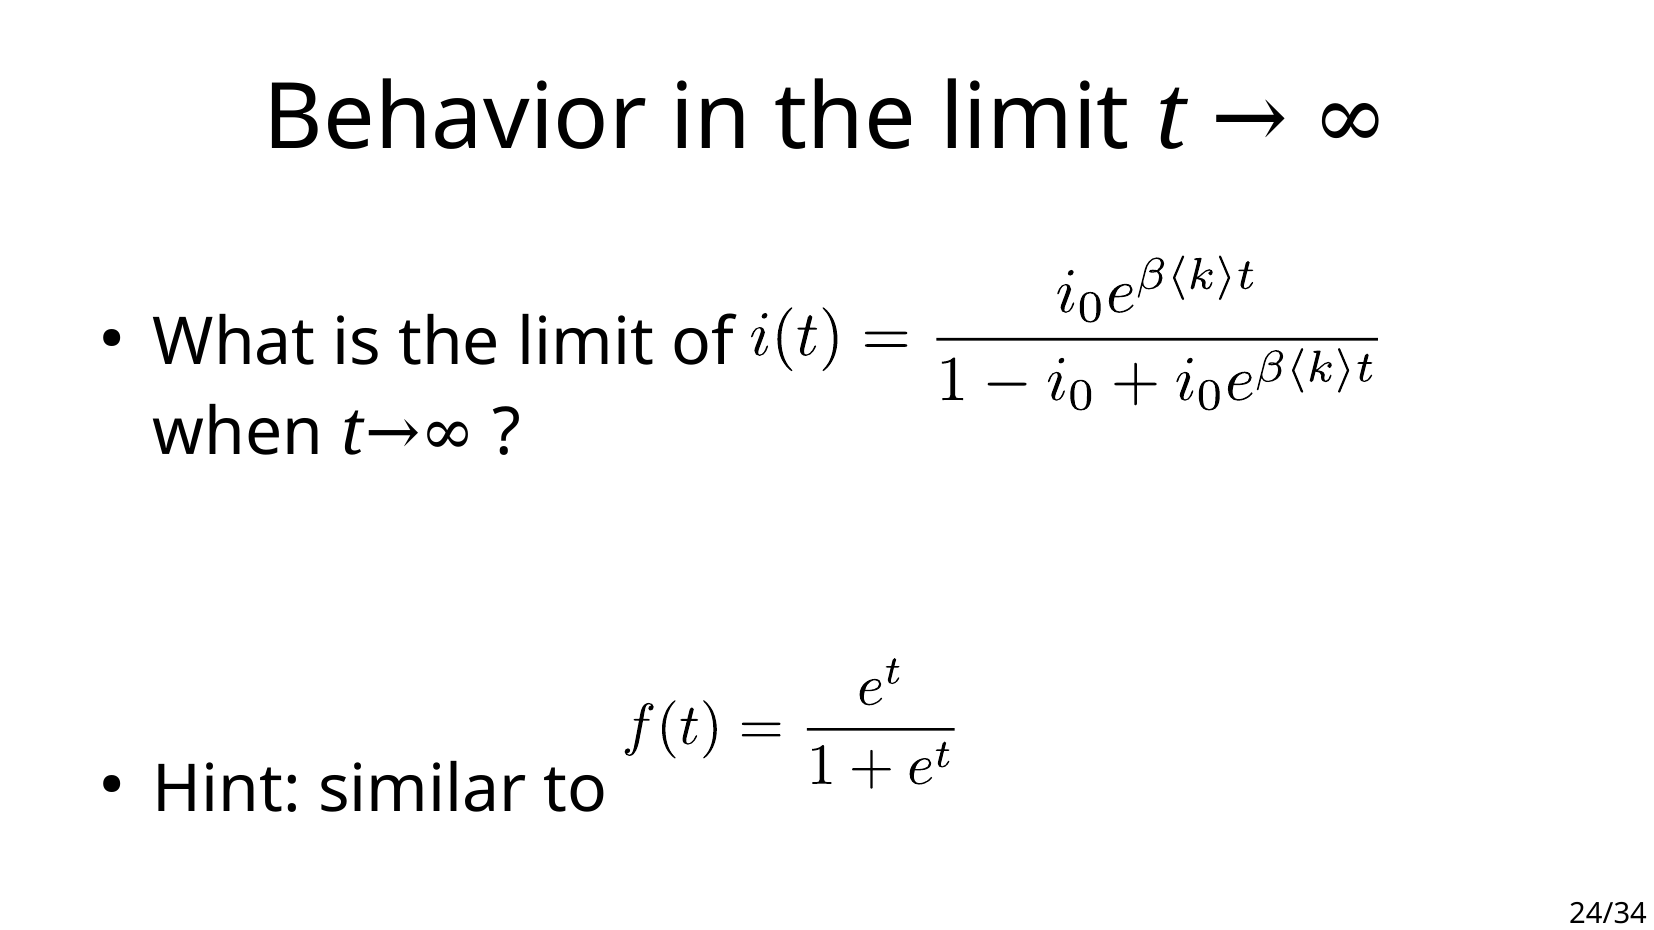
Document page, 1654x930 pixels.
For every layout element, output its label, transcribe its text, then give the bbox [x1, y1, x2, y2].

text_box [749, 255, 1378, 411]
list What is the limit of when t→∞ ? Hint: similar to [82, 294, 1571, 834]
text_box [621, 658, 955, 789]
title Behavior in the limit t → ∞ [82, 1, 1571, 225]
